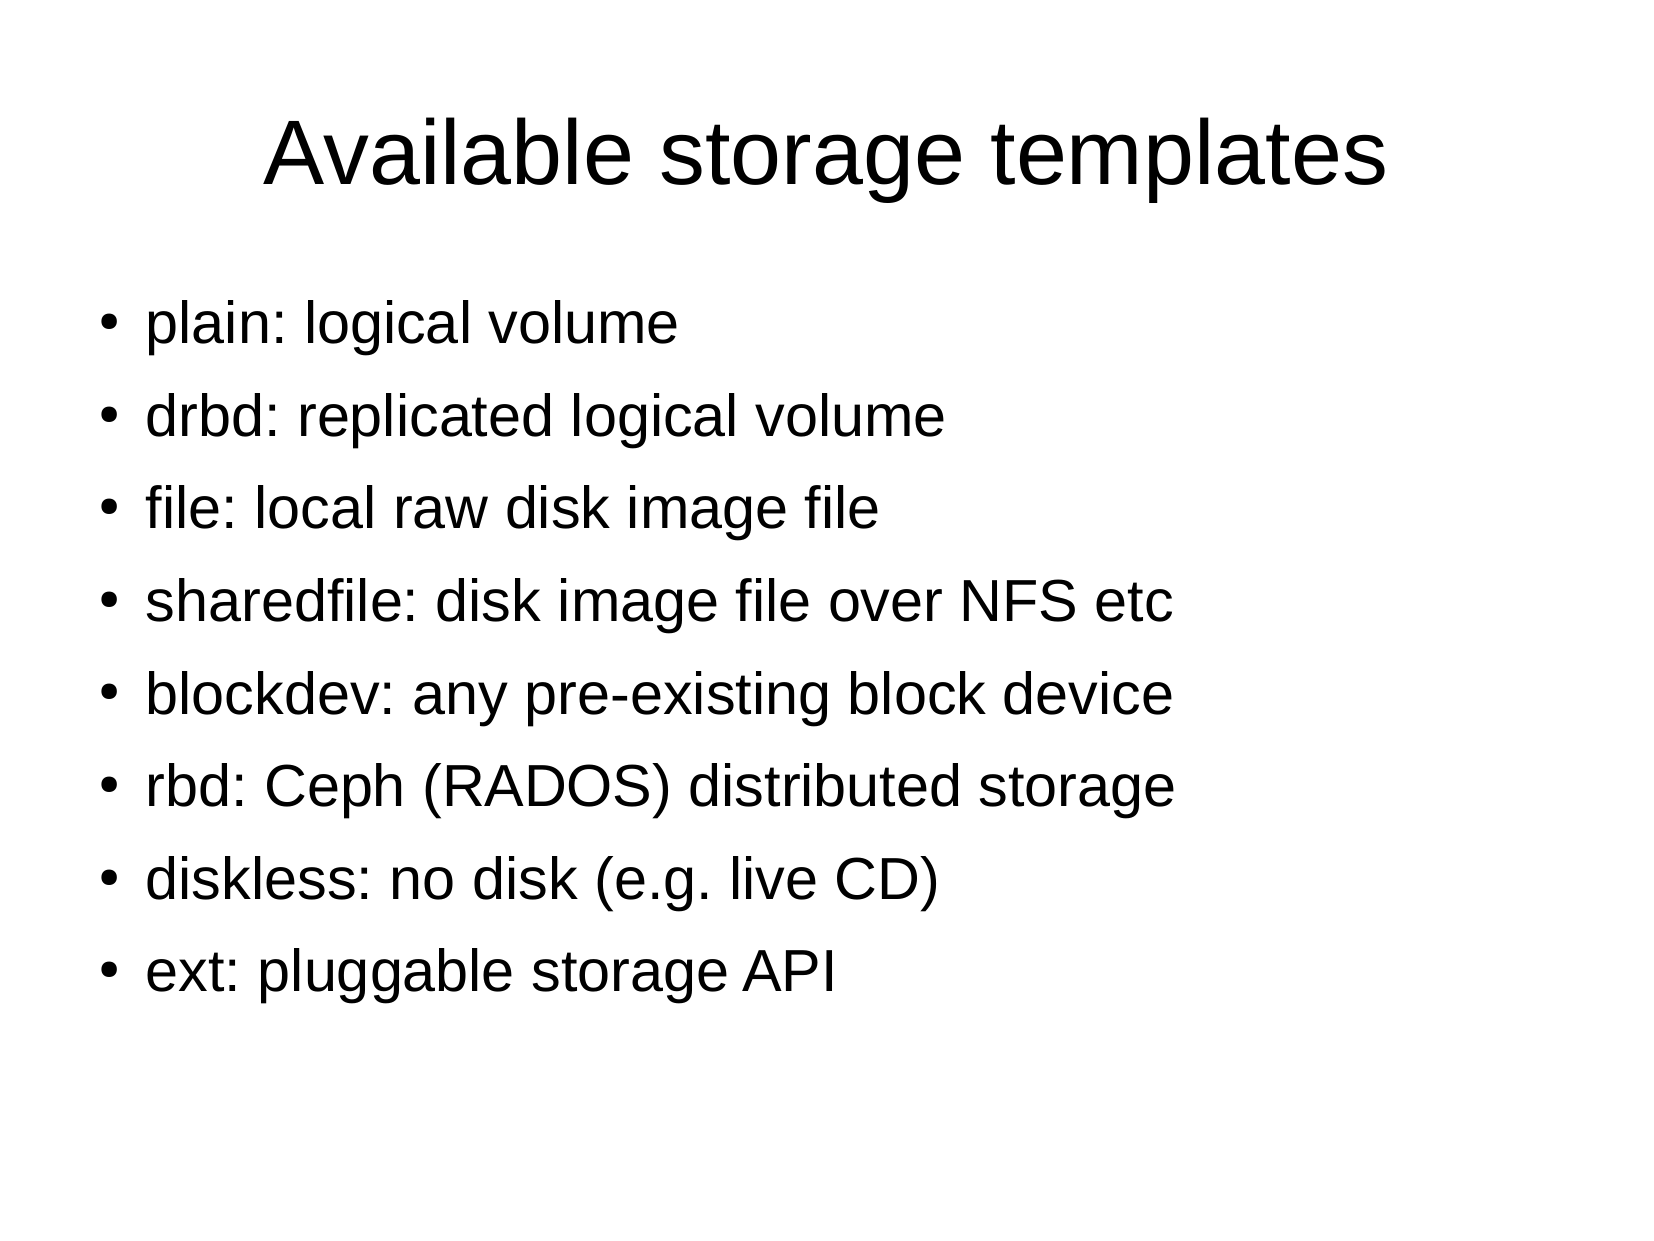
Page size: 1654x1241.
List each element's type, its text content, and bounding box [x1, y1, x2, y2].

title Available storage templates [82, 49, 1571, 257]
list plain: logical volume drbd: replicated logical volume file: local raw disk image file sharedfile: disk image file over NFS etc blockdev: any pre-existing block device rbd: Ceph (RADOS) distributed storage diskless: no disk (e.g. live CD) ext: pluggable storage API [82, 290, 1571, 1010]
